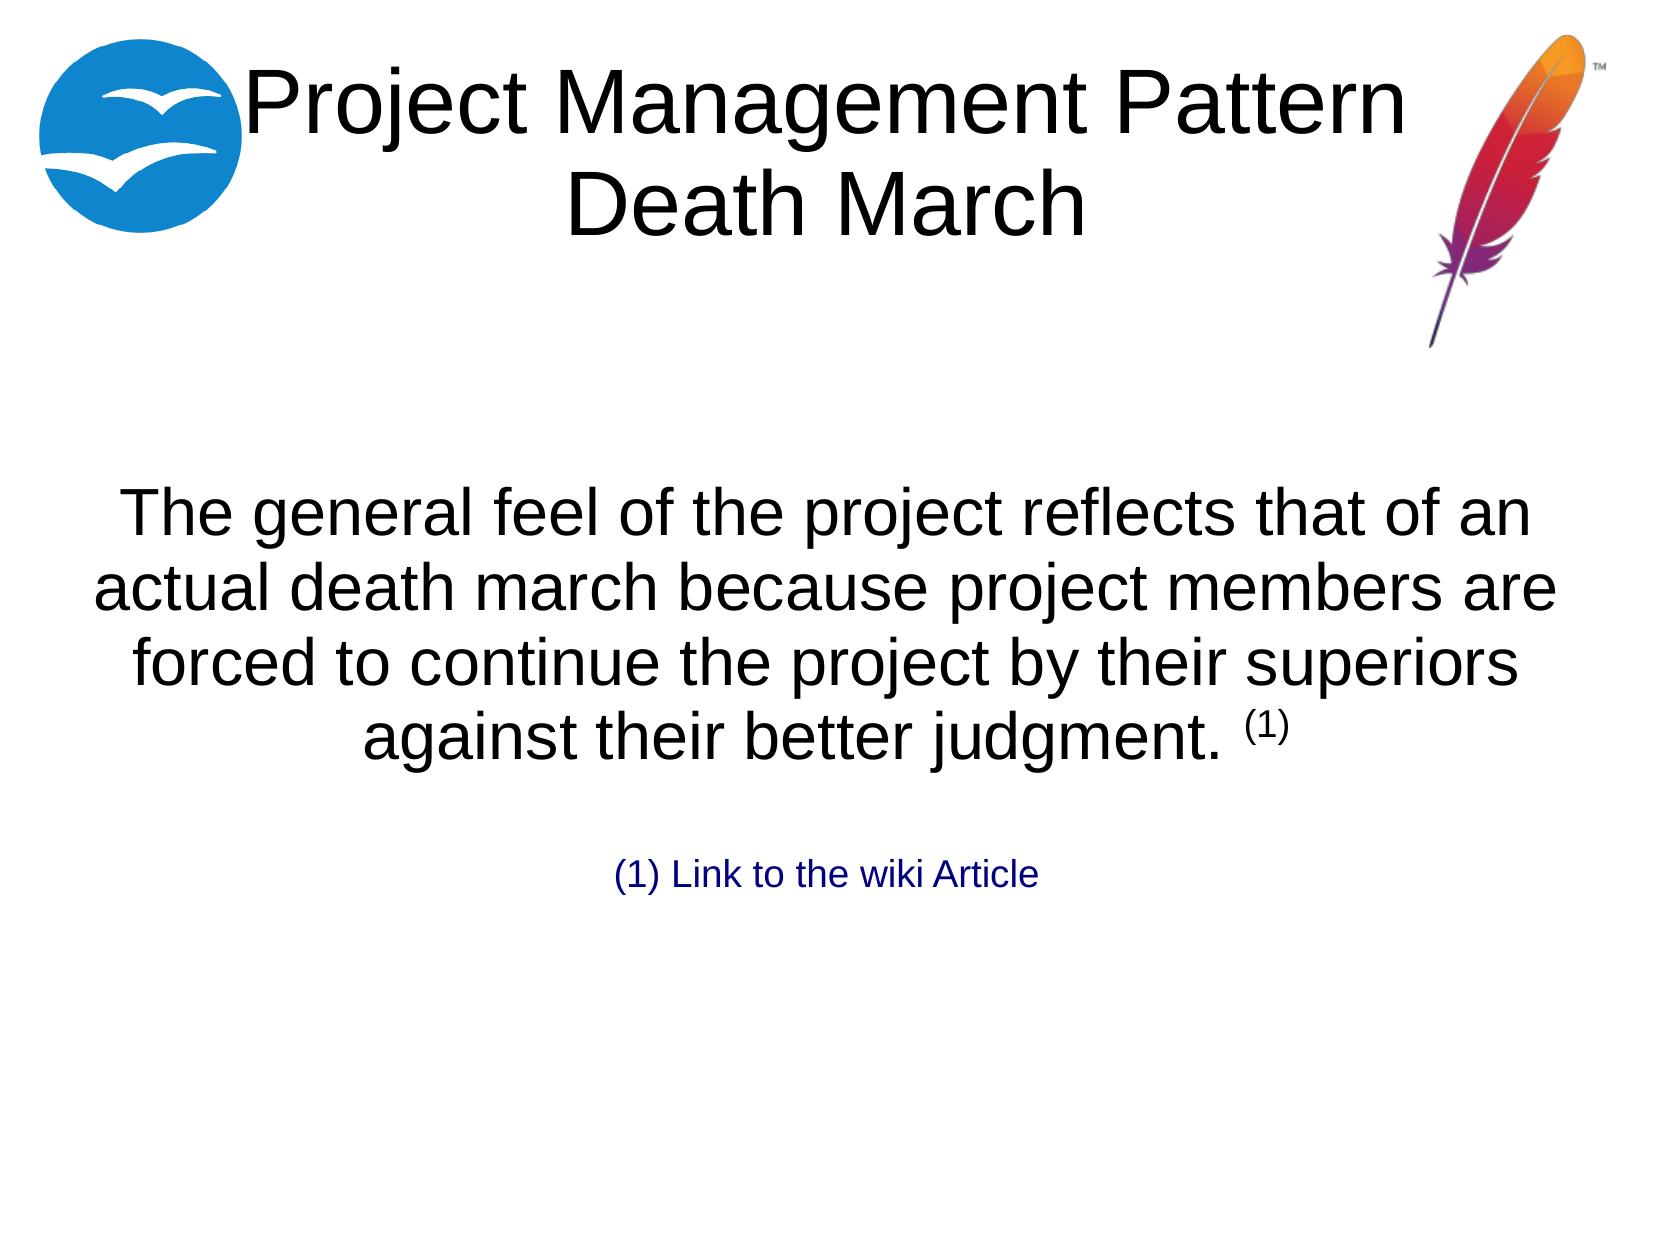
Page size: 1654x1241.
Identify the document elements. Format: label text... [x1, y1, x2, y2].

picture [11, 11, 271, 260]
picture [1429, 35, 1606, 348]
title Project Management Pattern Death March [271, 49, 1429, 257]
subtitle The general feel of the project reflects that of an actual death march because project members are forced to continue the project by their superiors against their better judgment. (1) (1) Link to the wiki Article [82, 290, 1571, 1109]
